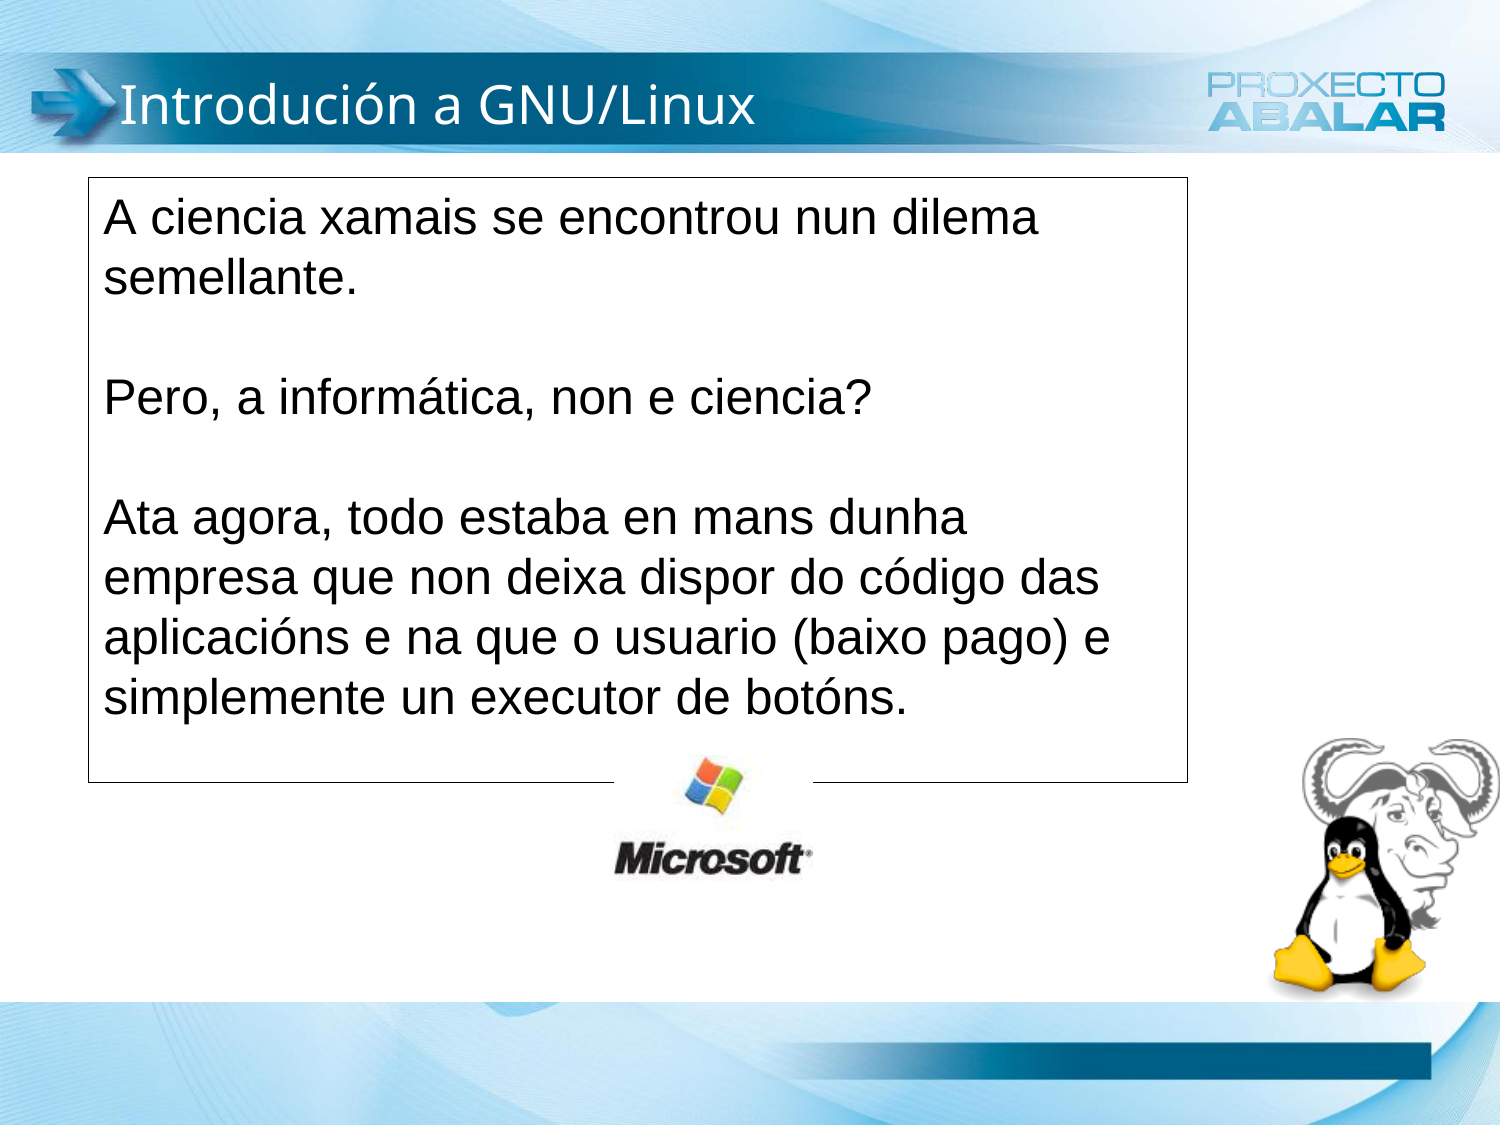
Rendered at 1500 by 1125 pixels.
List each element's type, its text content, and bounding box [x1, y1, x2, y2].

picture [0, 0, 1500, 153]
text_box Introdución a GNU/Linux [104, 62, 772, 143]
picture [0, 738, 1500, 1125]
picture [614, 755, 813, 916]
text_box A ciencia xamais se encontrou nun dilema semellante. Pero, a informática, non e ciencia? Ata agora, todo estaba en mans dunha empresa que non deixa dispor do código das aplicacións e na que o usuario (baixo pago) e simplemente un executor de botóns. [88, 177, 1188, 783]
